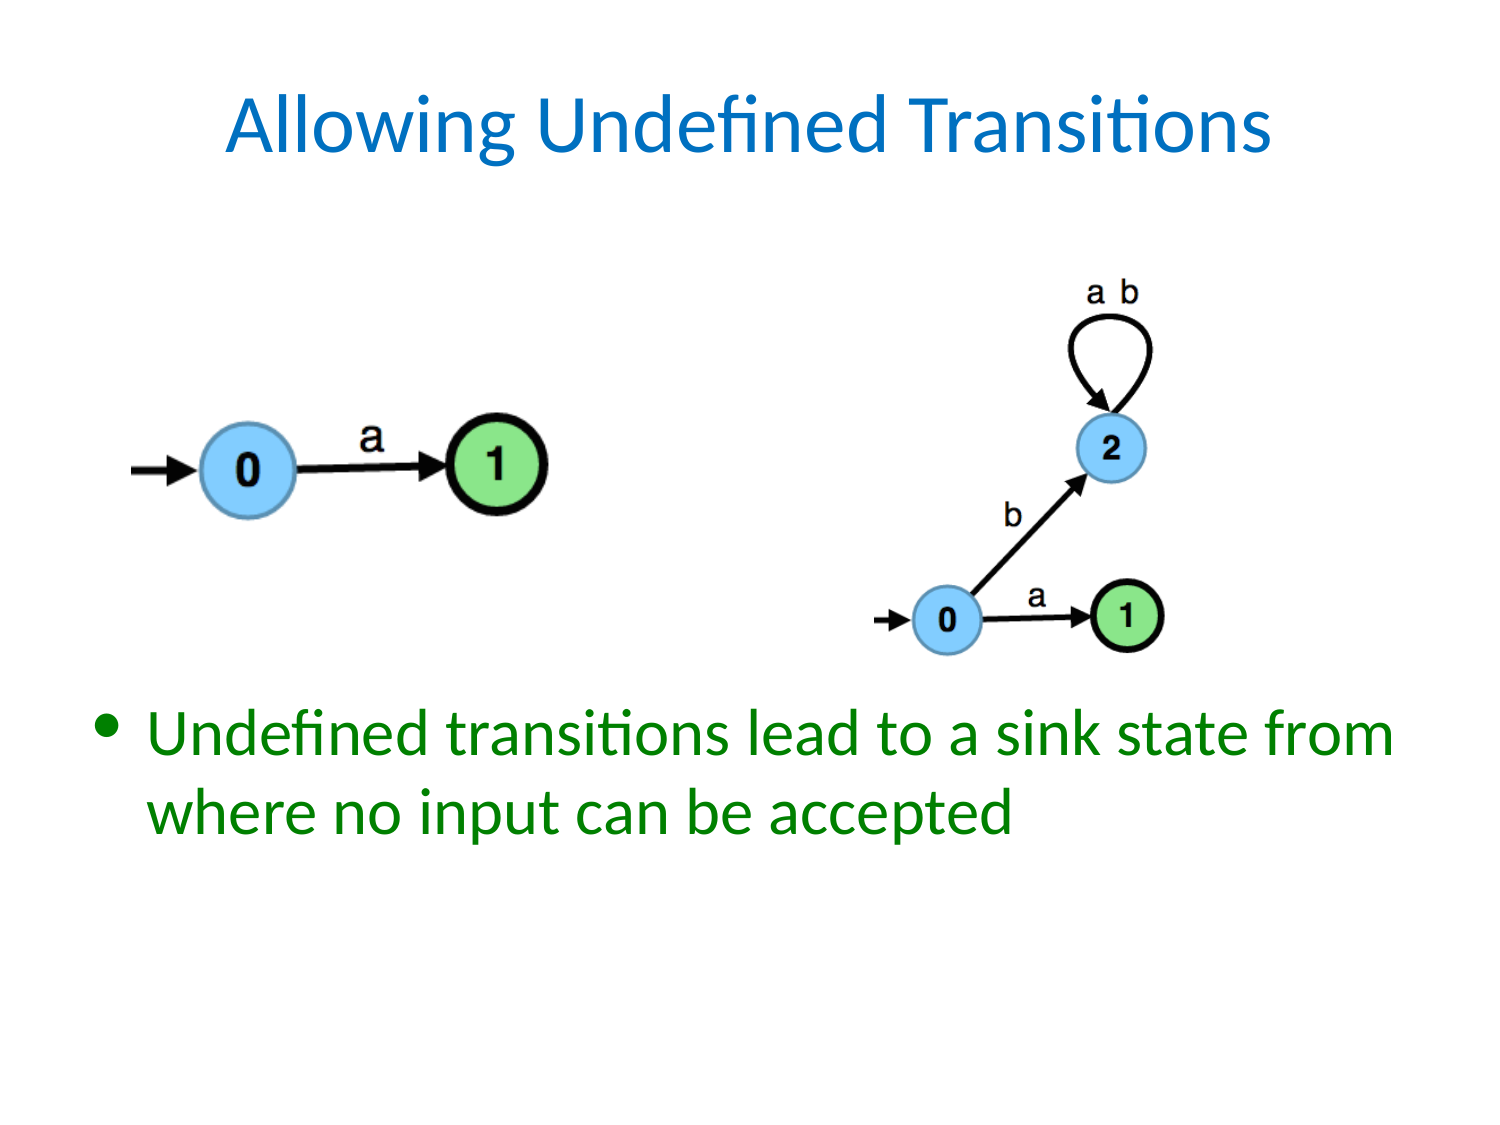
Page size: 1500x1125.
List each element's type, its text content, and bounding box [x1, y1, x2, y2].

picture [874, 265, 1176, 661]
list Undefined transitions lead to a sink state from where no input can be accepted [75, 214, 1425, 978]
picture [131, 372, 569, 540]
title Allowing Undefined Transitions [75, 25, 1425, 213]
